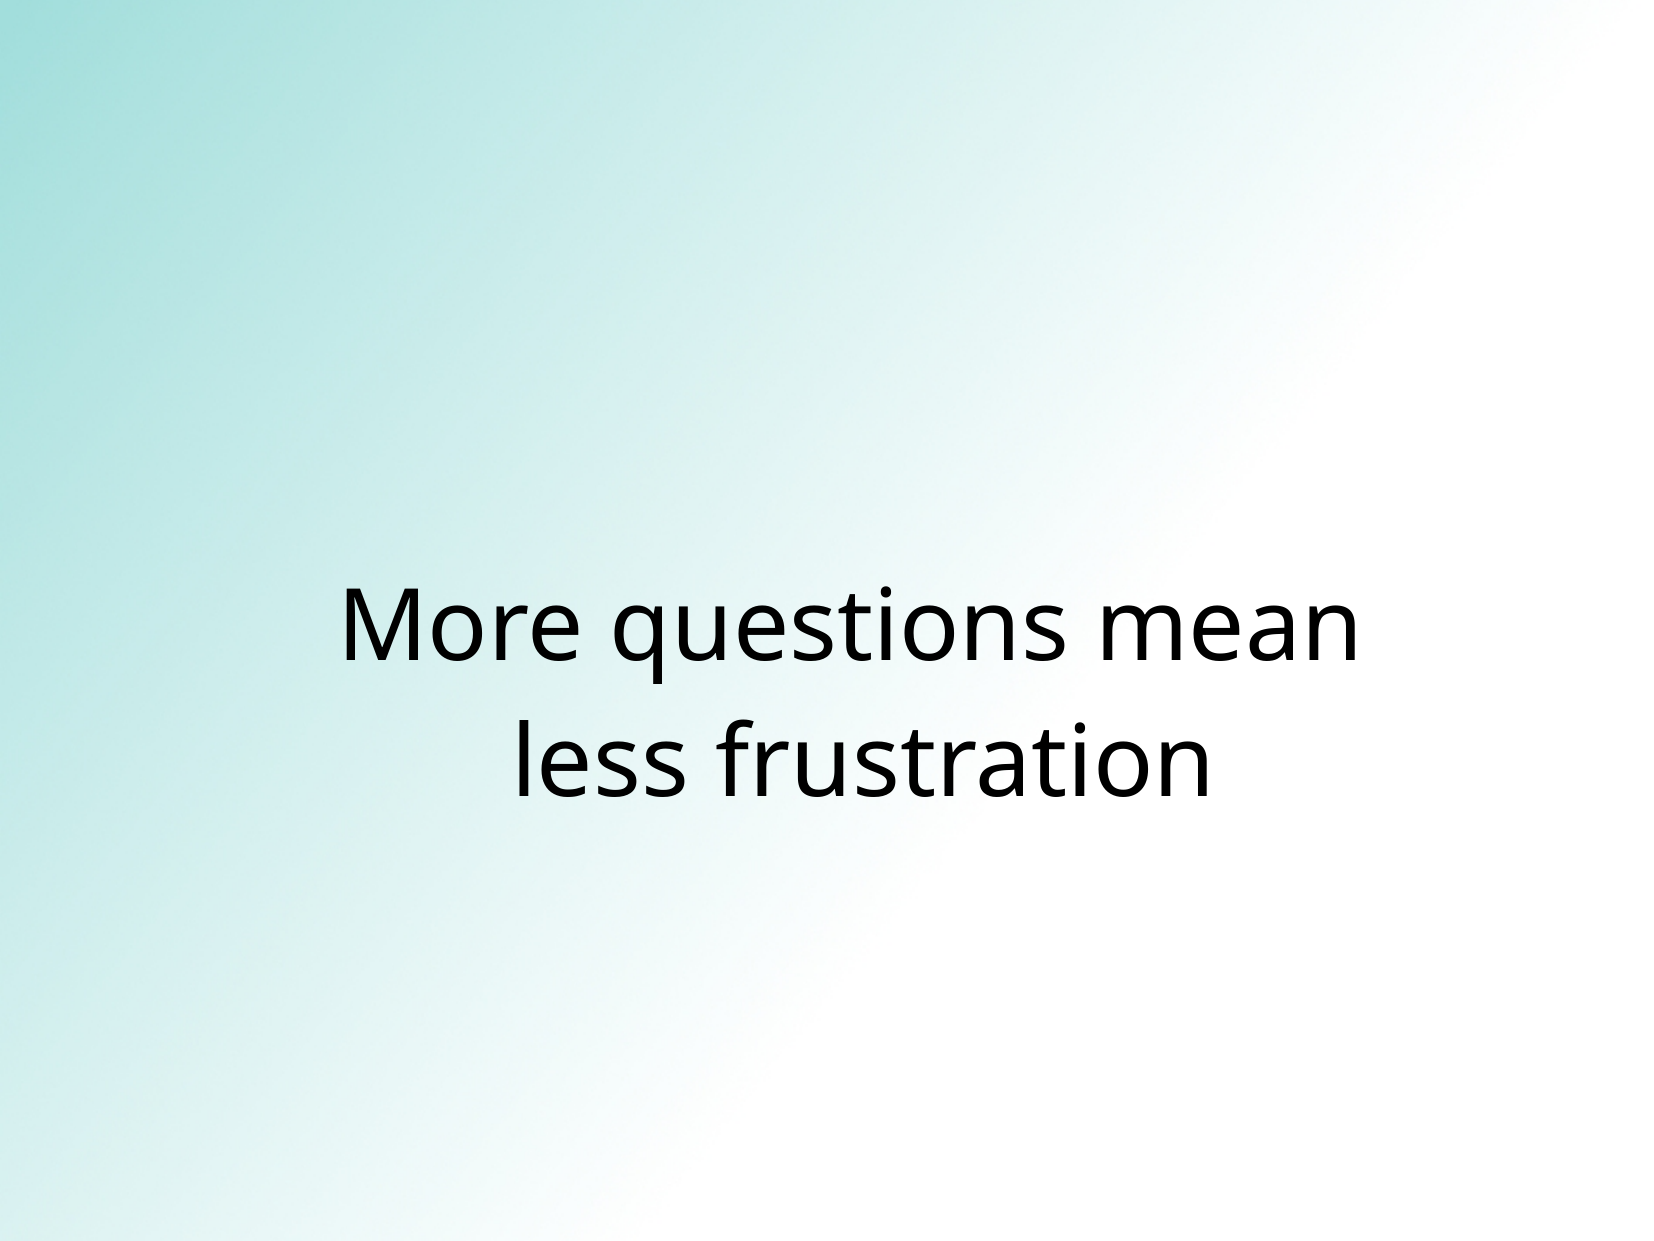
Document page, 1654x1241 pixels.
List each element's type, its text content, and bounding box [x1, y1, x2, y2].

subtitle More questions mean less frustration [106, 209, 1595, 1170]
picture [0, 0, 1654, 1241]
